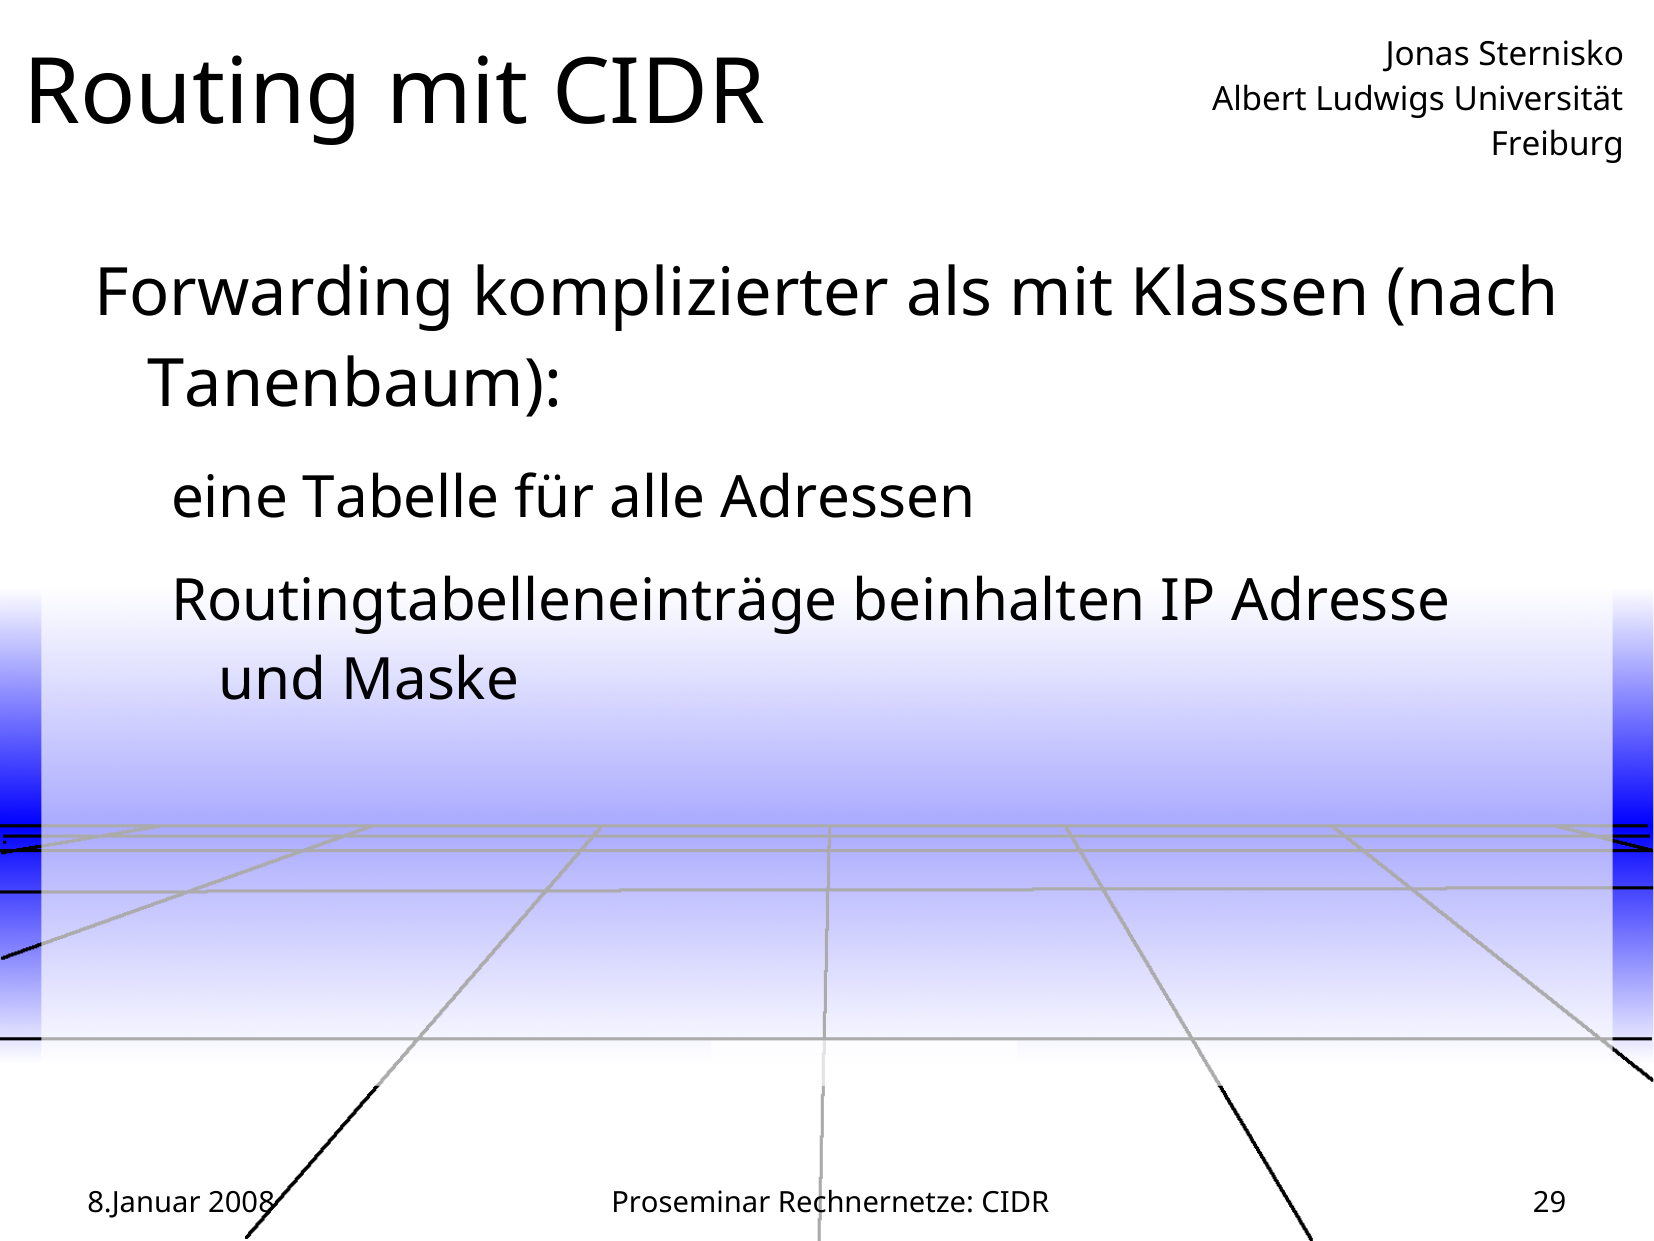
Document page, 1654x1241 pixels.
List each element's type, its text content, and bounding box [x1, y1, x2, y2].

picture [0, 0, 1654, 1241]
title Routing mit CIDR [23, 31, 1211, 146]
list Forwarding komplizierter als mit Klassen (nach Tanenbaum): eine Tabelle für alle Adressen Routingtabelleneinträge beinhalten IP Adresse und Maske [76, 185, 1565, 1137]
